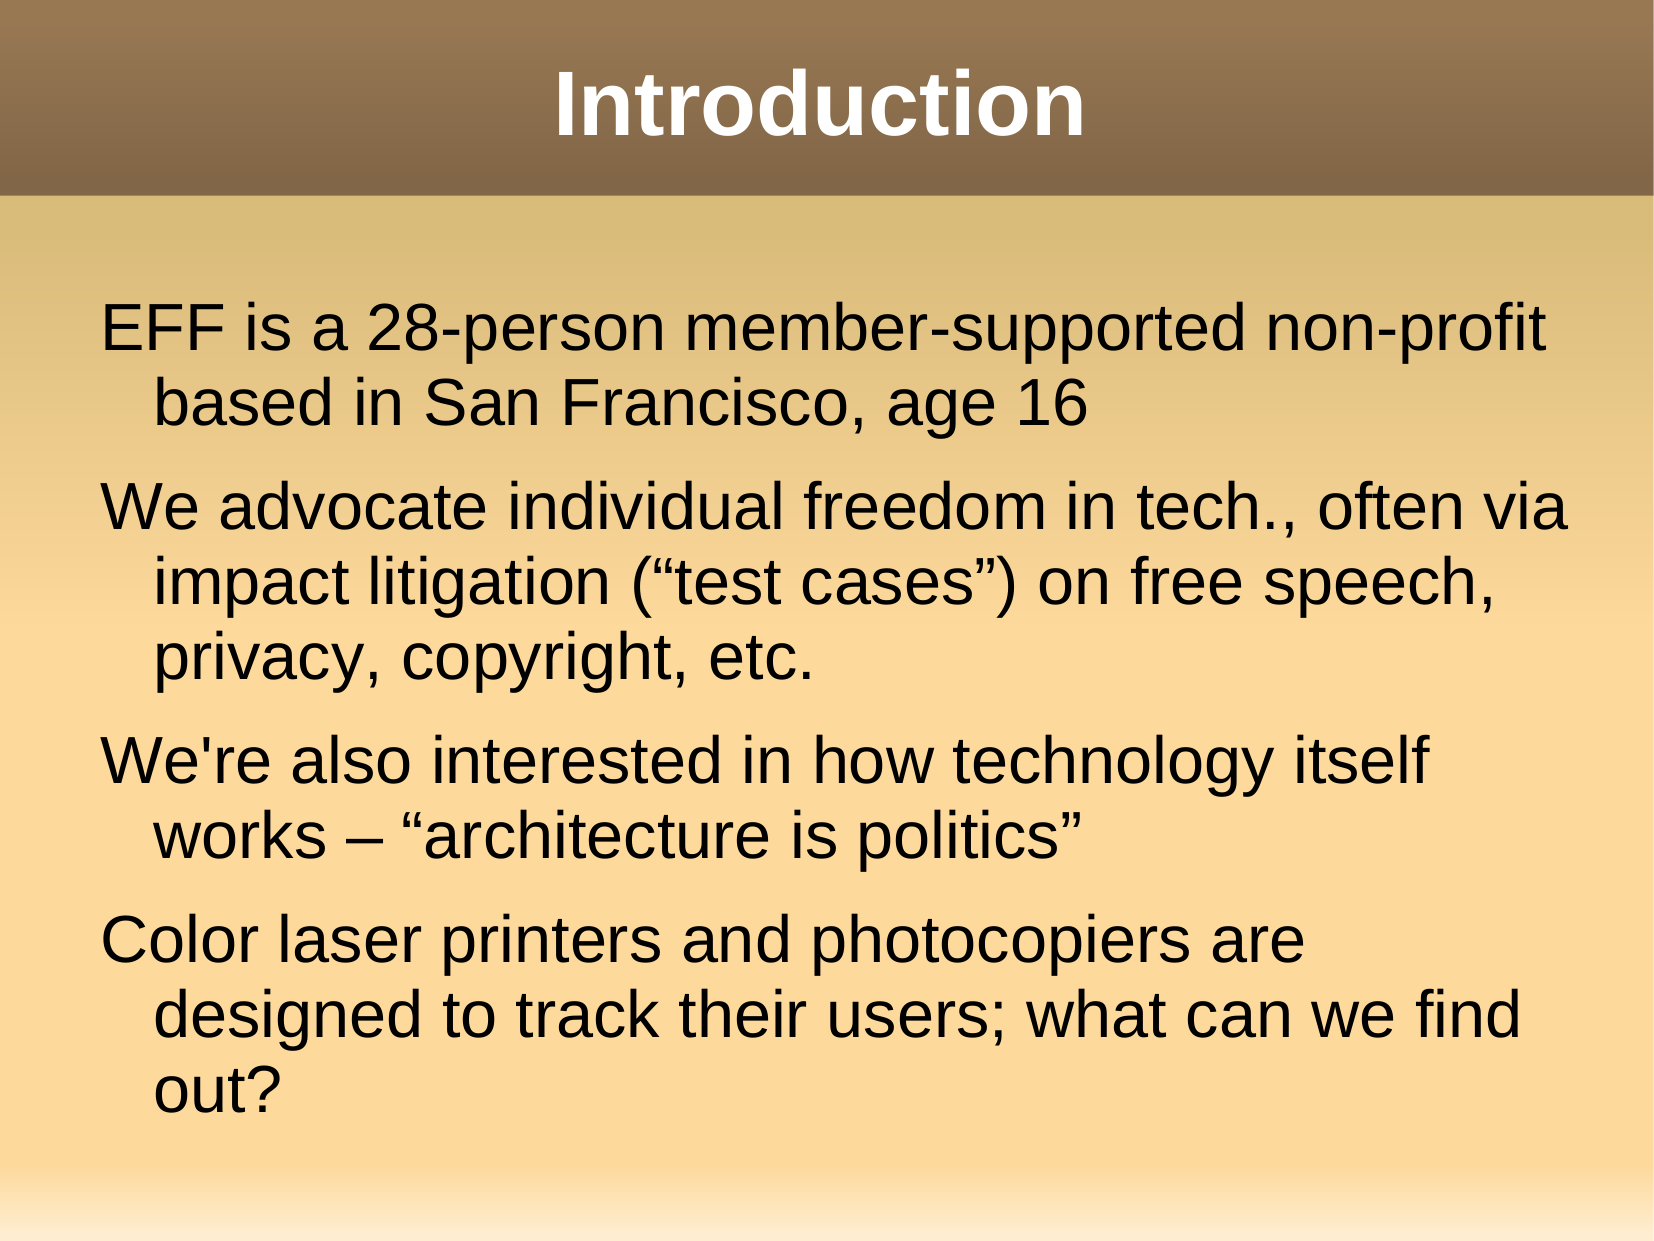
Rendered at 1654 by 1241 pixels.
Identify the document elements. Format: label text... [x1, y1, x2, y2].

picture [0, 0, 1654, 1241]
title Introduction [76, 0, 1565, 208]
list EFF is a 28-person member-supported non-profit based in San Francisco, age 16 We advocate individual freedom in tech., often via impact litigation (“test cases”) on free speech, privacy, copyright, etc. We're also interested in how technology itself works – “architecture is politics” Color laser printers and photocopiers are designed to track their users; what can we find out? [82, 290, 1571, 1157]
